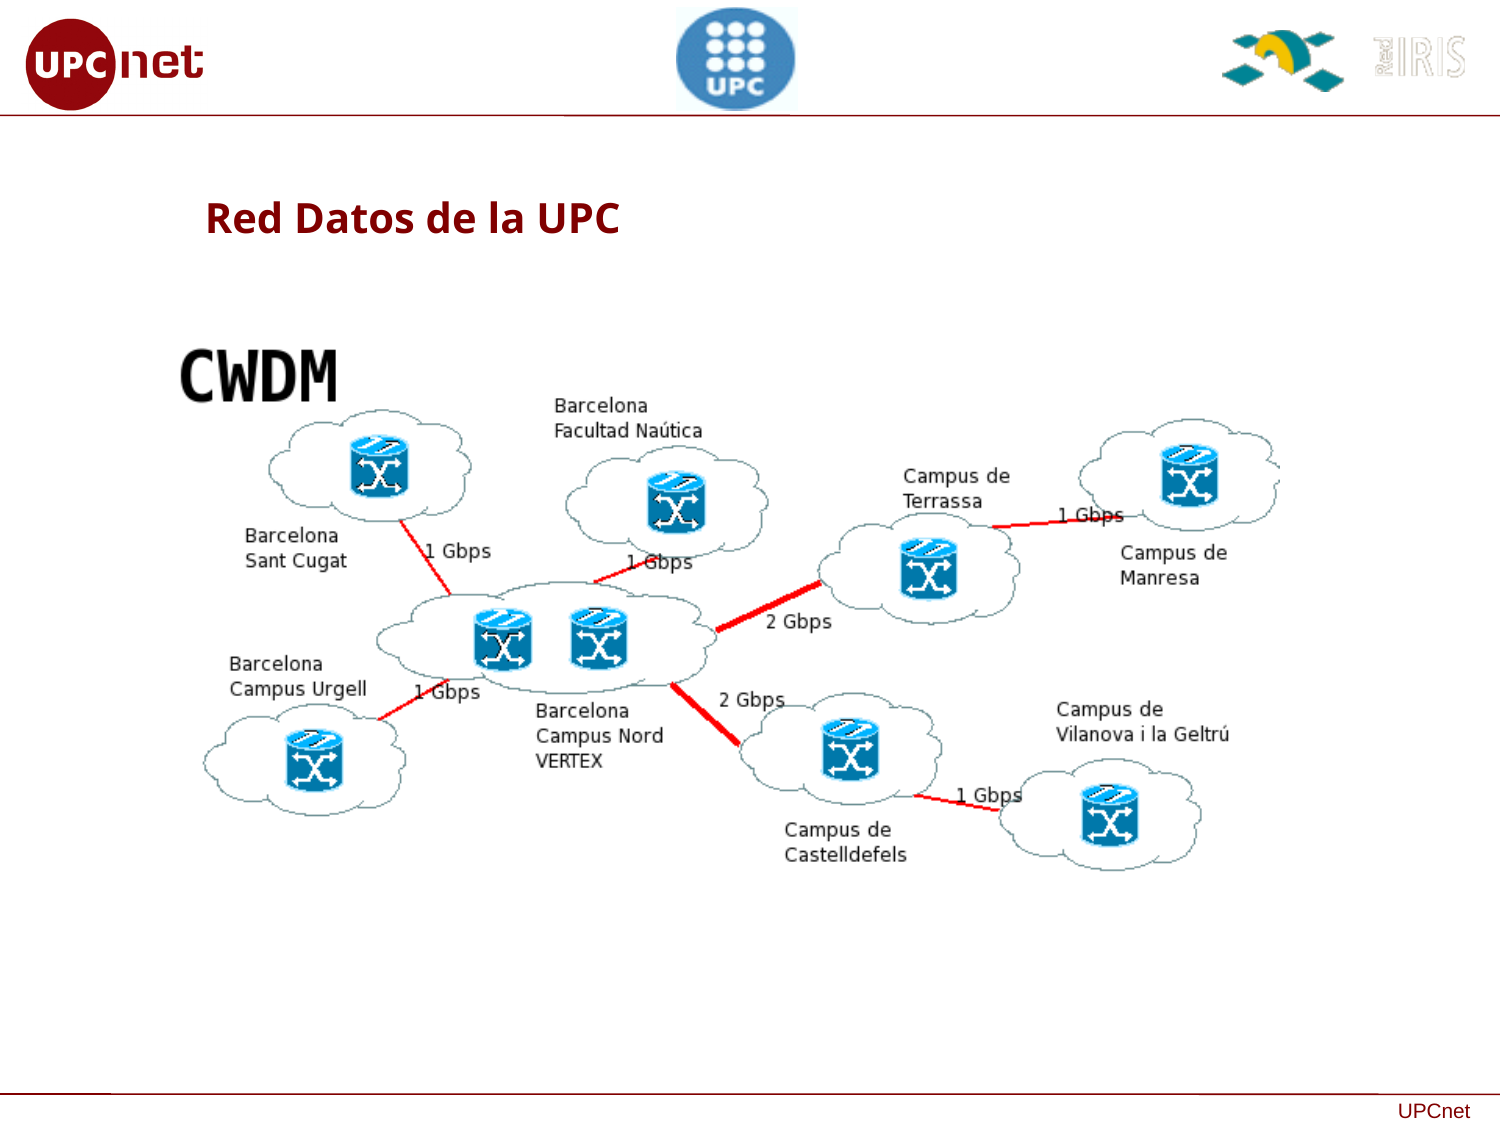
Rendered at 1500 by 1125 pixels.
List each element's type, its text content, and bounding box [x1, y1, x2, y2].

picture [175, 336, 1280, 876]
picture [676, 7, 798, 111]
picture [21, 17, 208, 113]
text_box Red Datos de la UPC [11, 135, 1406, 266]
picture [1222, 30, 1468, 92]
